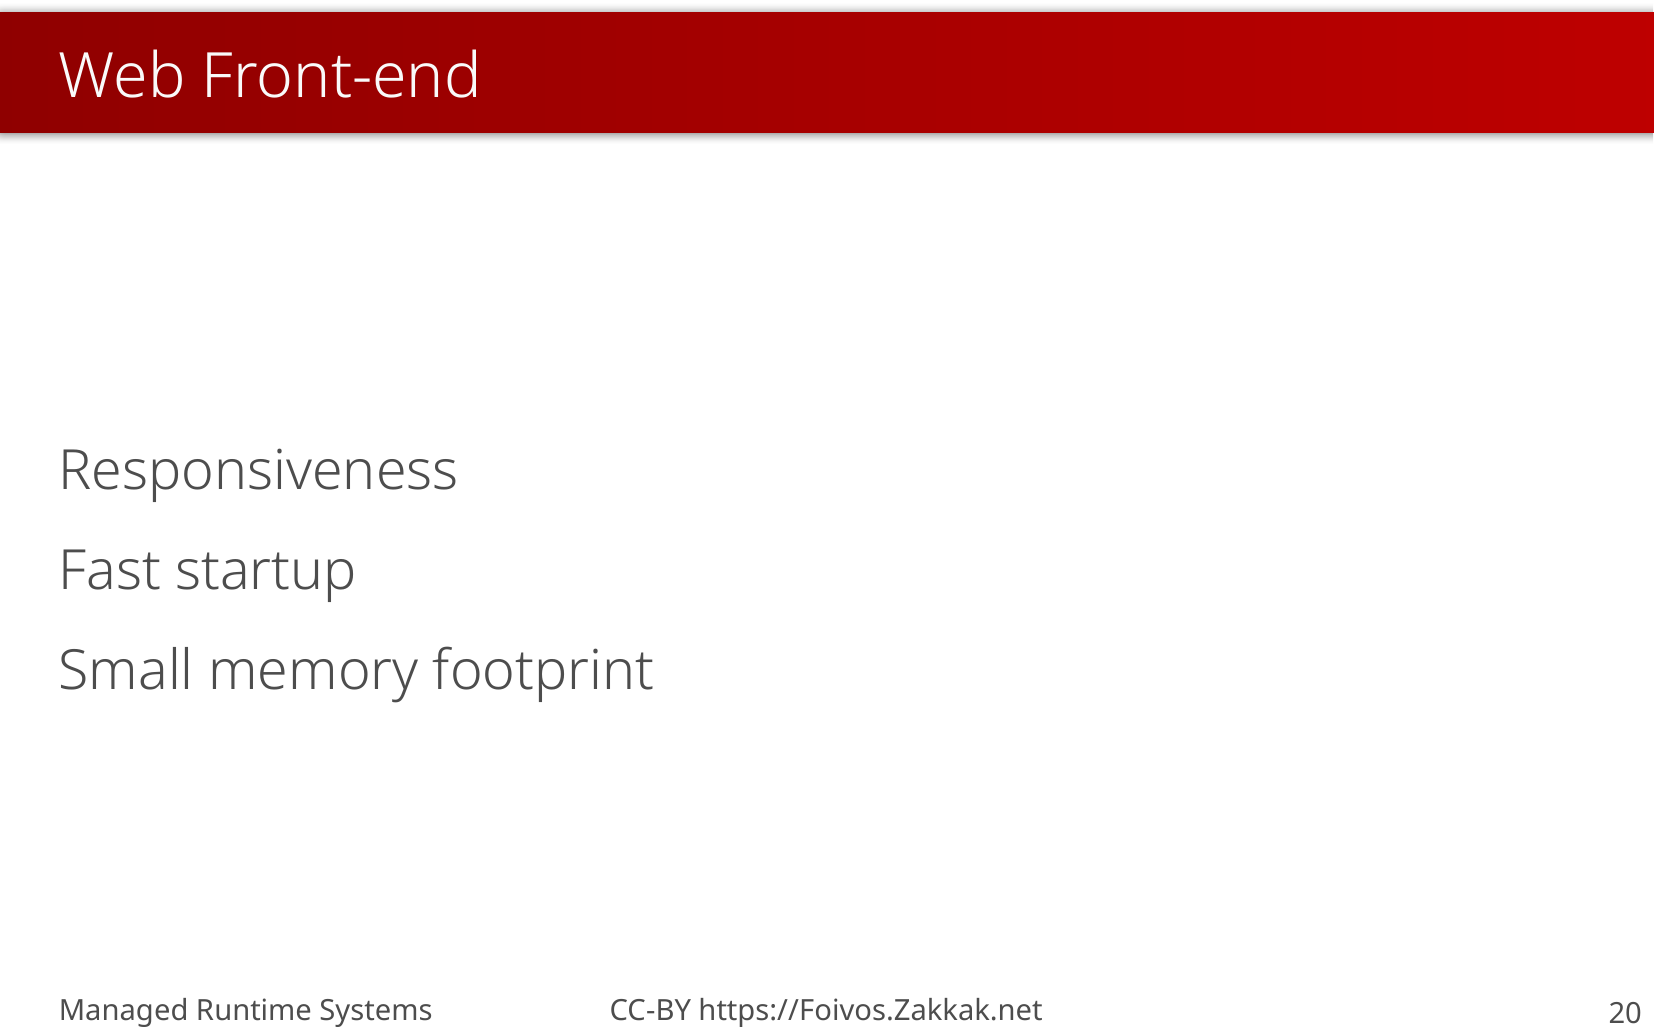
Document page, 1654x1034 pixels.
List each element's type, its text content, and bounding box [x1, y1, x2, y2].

title Web Front-end [58, 7, 1329, 139]
list Responsiveness Fast startup Small memory footprint [58, 177, 1594, 960]
